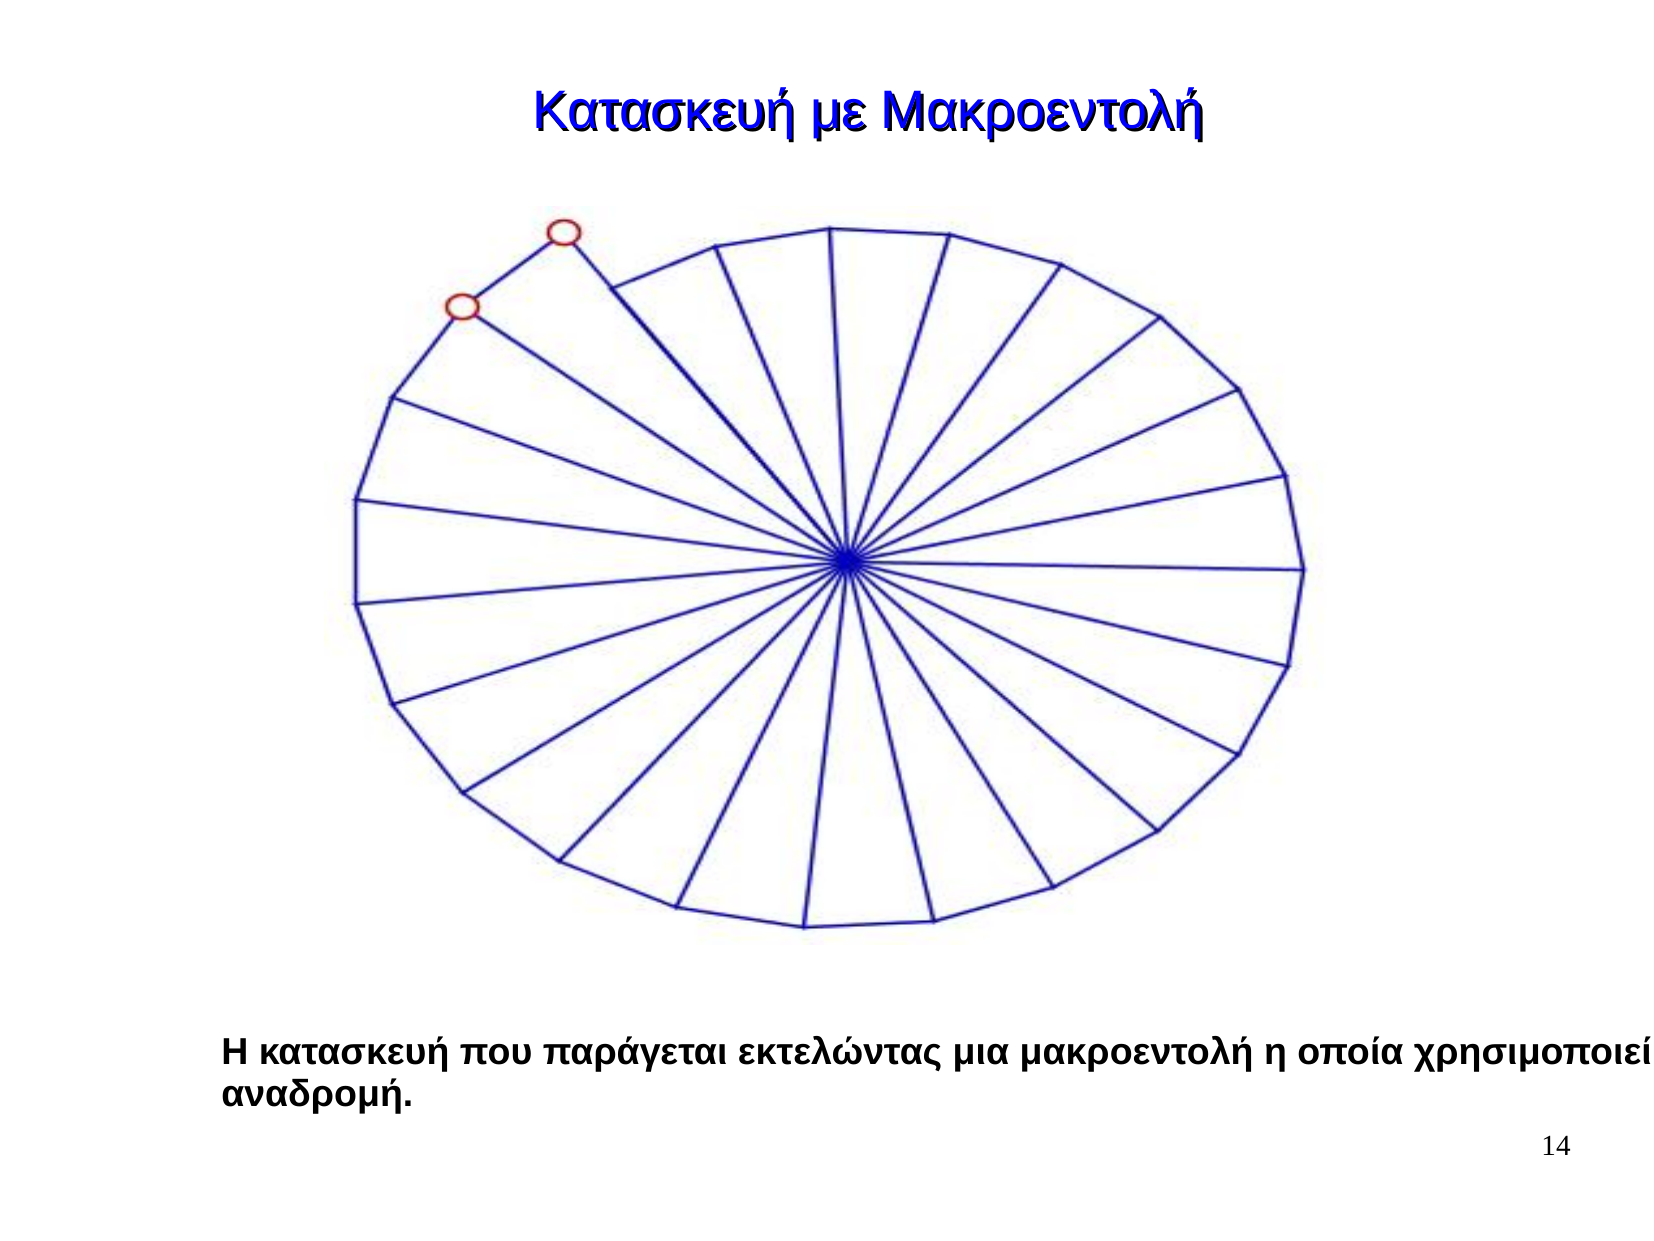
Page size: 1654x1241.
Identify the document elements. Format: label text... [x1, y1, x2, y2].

text_box Η κατασκευή που παράγεται εκτελώντας μια μακροεντολή η οποία χρησιμοποιεί αναδρομή. [206, 1023, 1654, 1125]
text_box Κατασκευή με Μακροεντολή [517, 72, 1220, 148]
picture [324, 206, 1329, 945]
